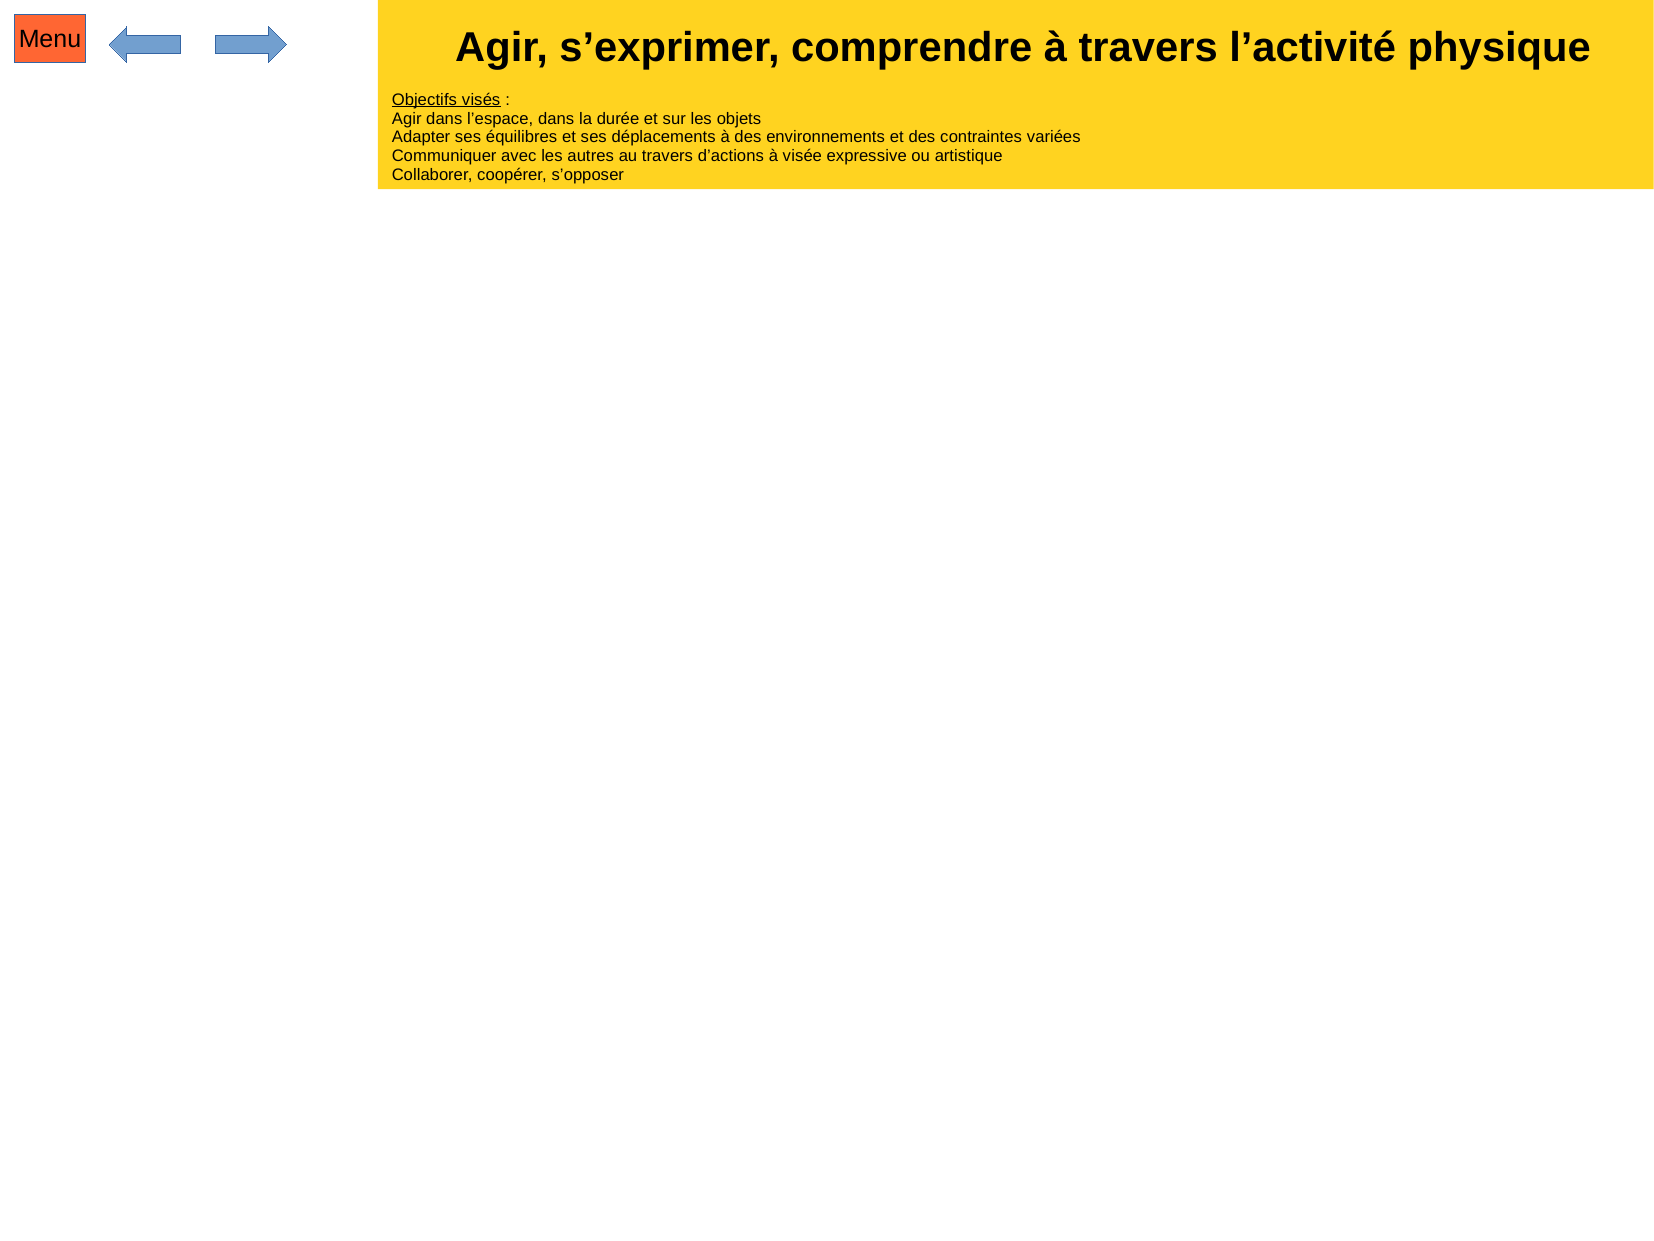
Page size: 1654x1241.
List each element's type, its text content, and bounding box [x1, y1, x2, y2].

text_box Menu [14, 14, 86, 63]
text_box [109, 26, 181, 63]
text_box Agir, s’exprimer, comprendre à travers l’activité physique [440, 16, 1607, 174]
text_box [377, 0, 1654, 190]
text_box Objectifs visés : Agir dans l’espace, dans la durée et sur les objets Adapter ses équilibres et ses déplacements à des environnements et des contraintes variées Communiquer avec les autres au travers d’actions à visée expressive ou artistique Collaborer, coopérer, s’opposer [377, 82, 1205, 192]
text_box [215, 26, 287, 63]
